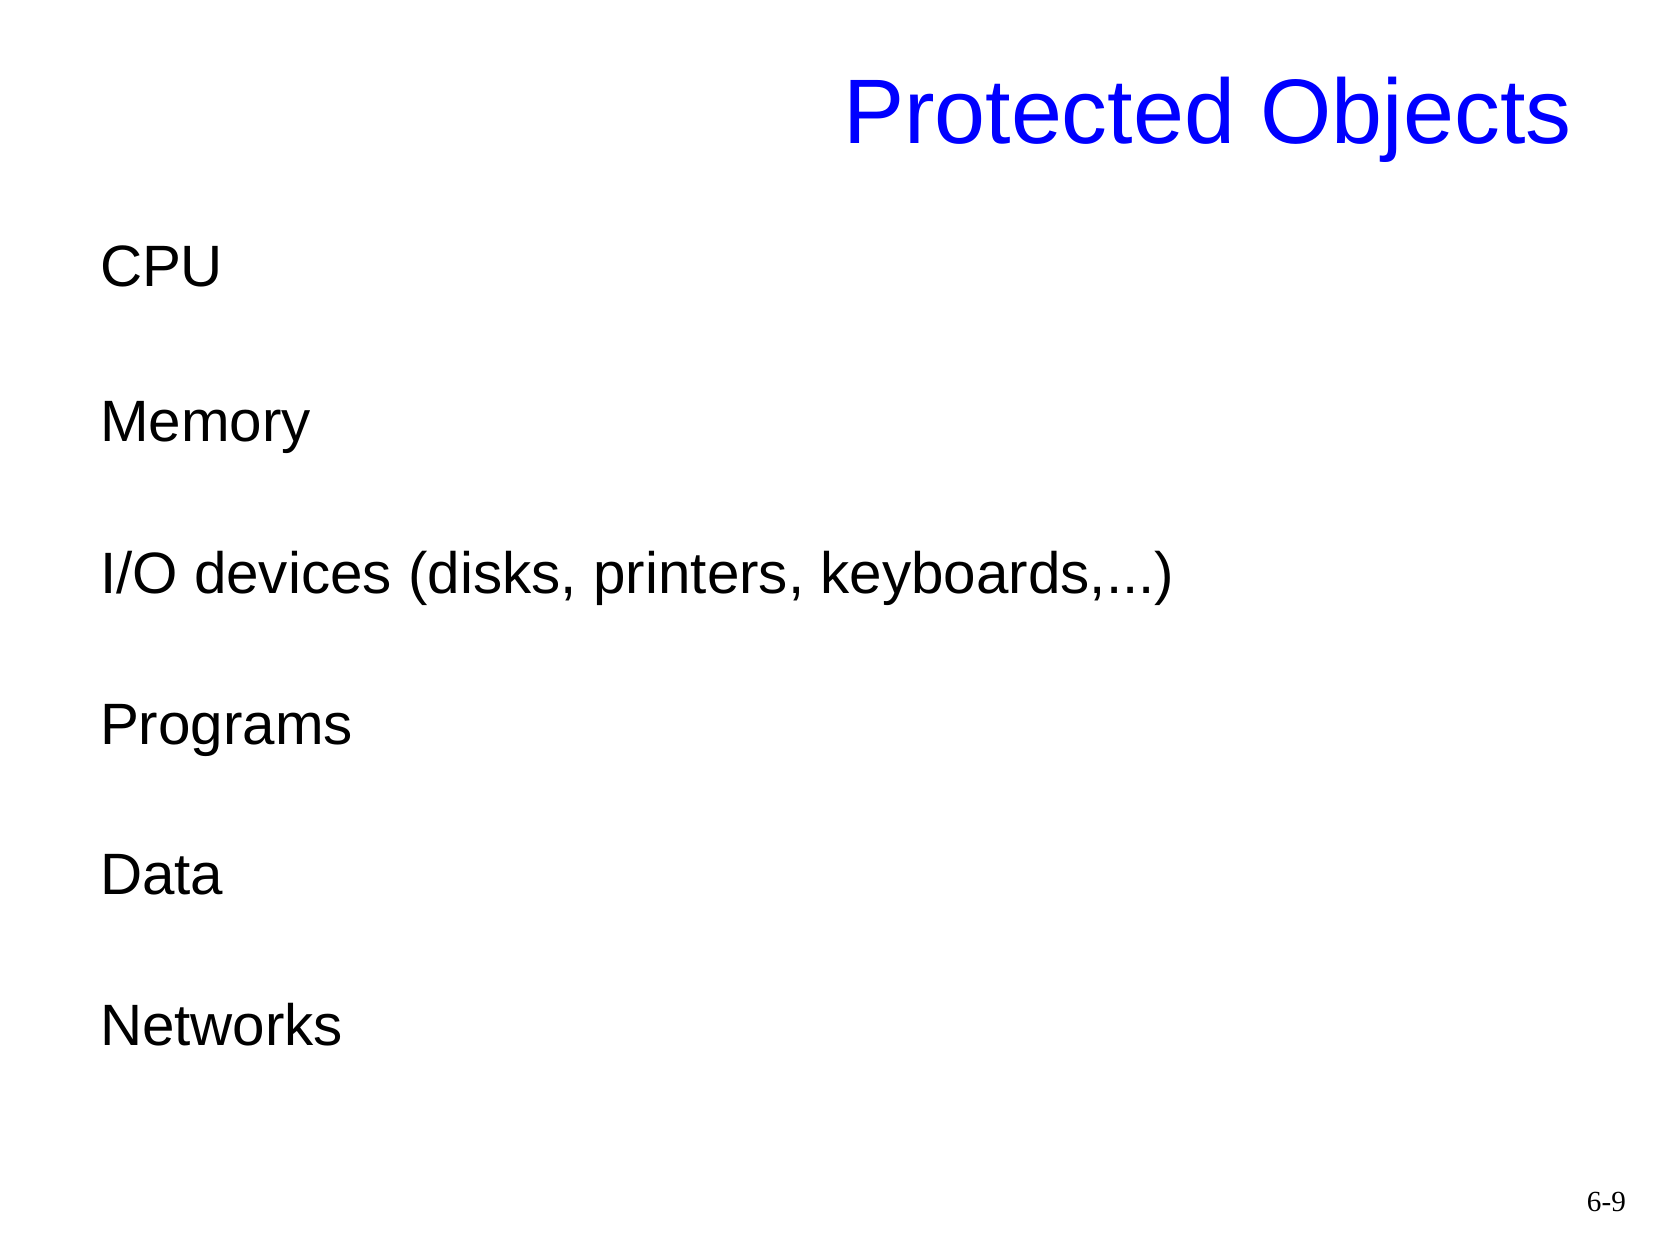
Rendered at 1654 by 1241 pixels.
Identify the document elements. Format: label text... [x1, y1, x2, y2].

list CPU Memory I/O devices (disks, printers, keyboards,...)‏ Programs Data Networks [82, 237, 1571, 1156]
title Protected Objects [84, 18, 1573, 211]
